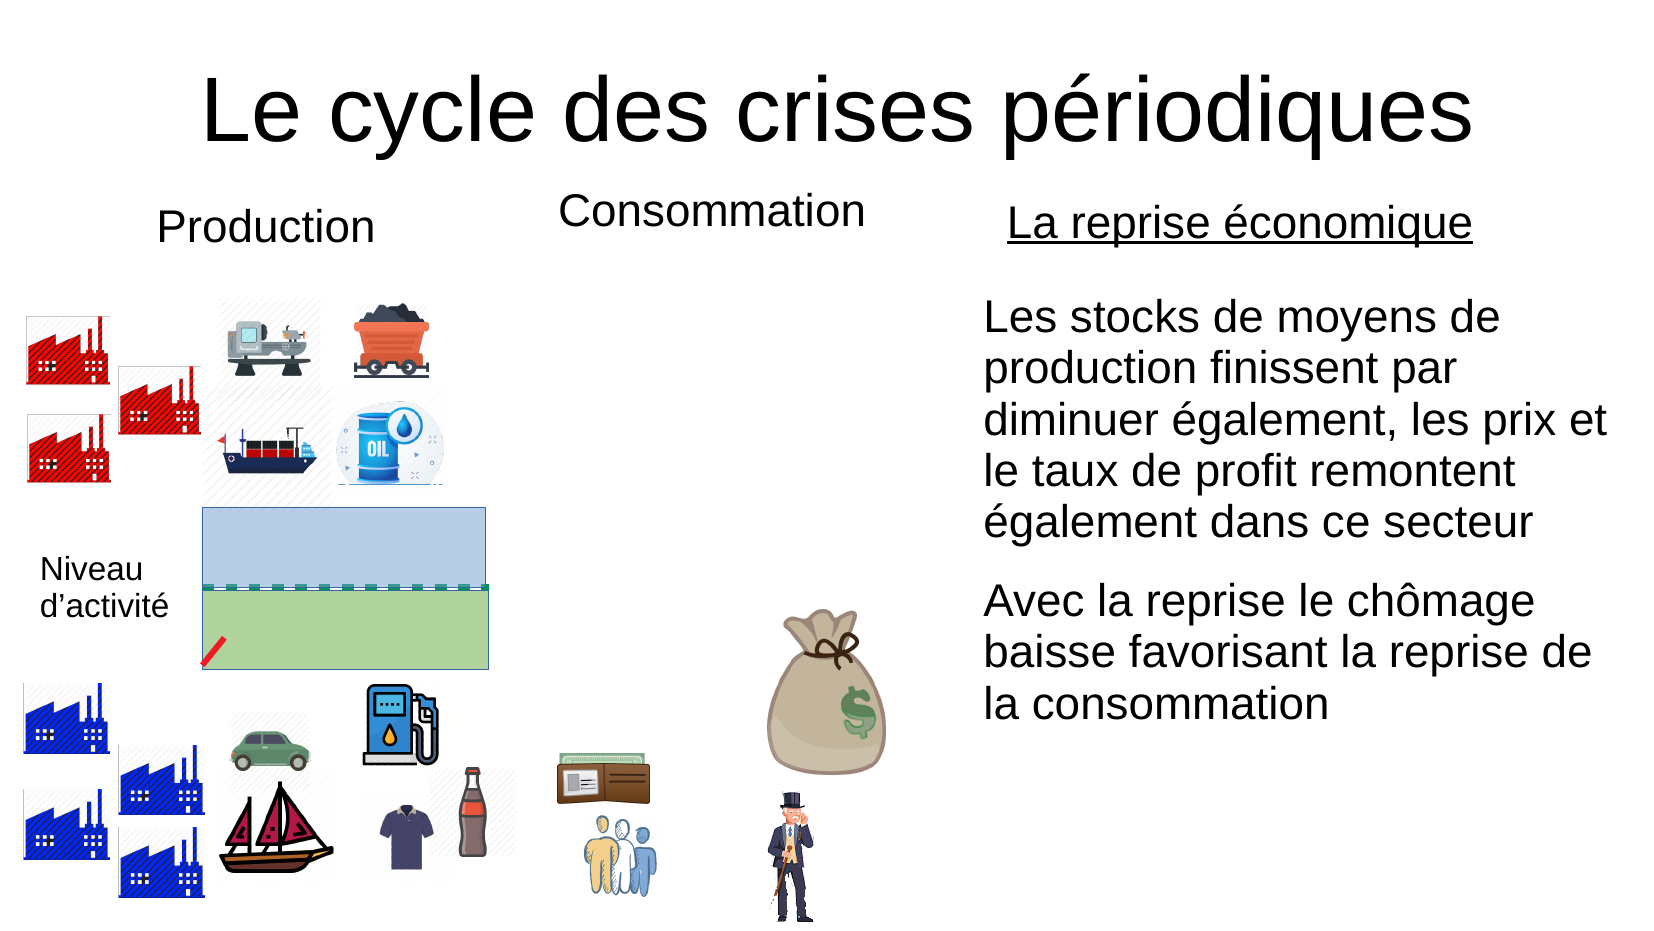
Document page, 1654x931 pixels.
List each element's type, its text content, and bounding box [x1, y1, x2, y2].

title Le cycle des crises périodiques [47, 7, 1630, 213]
picture [557, 753, 650, 804]
picture [767, 791, 814, 922]
text_box Avec la reprise le chômage baisse favorisant la reprise de la consommation [968, 567, 1630, 898]
picture [354, 303, 429, 378]
picture [767, 609, 886, 775]
picture [118, 826, 205, 898]
text_box [202, 590, 489, 670]
picture [23, 788, 110, 860]
text_box Les stocks de moyens de production finissent par diminuer également, les prix et le taux de profit remontent également dans ce secteur [968, 283, 1630, 555]
text_box [202, 507, 486, 588]
text_box Niveau d’activité [25, 543, 202, 643]
picture [118, 744, 205, 815]
text_box Consommation [543, 177, 886, 295]
picture [23, 682, 110, 754]
picture [118, 295, 447, 517]
picture [357, 681, 517, 886]
picture [26, 316, 110, 386]
text_box Production [141, 193, 402, 260]
text_box La reprise économique [992, 189, 1642, 272]
picture [578, 814, 662, 899]
picture [27, 414, 111, 483]
picture [215, 710, 337, 886]
